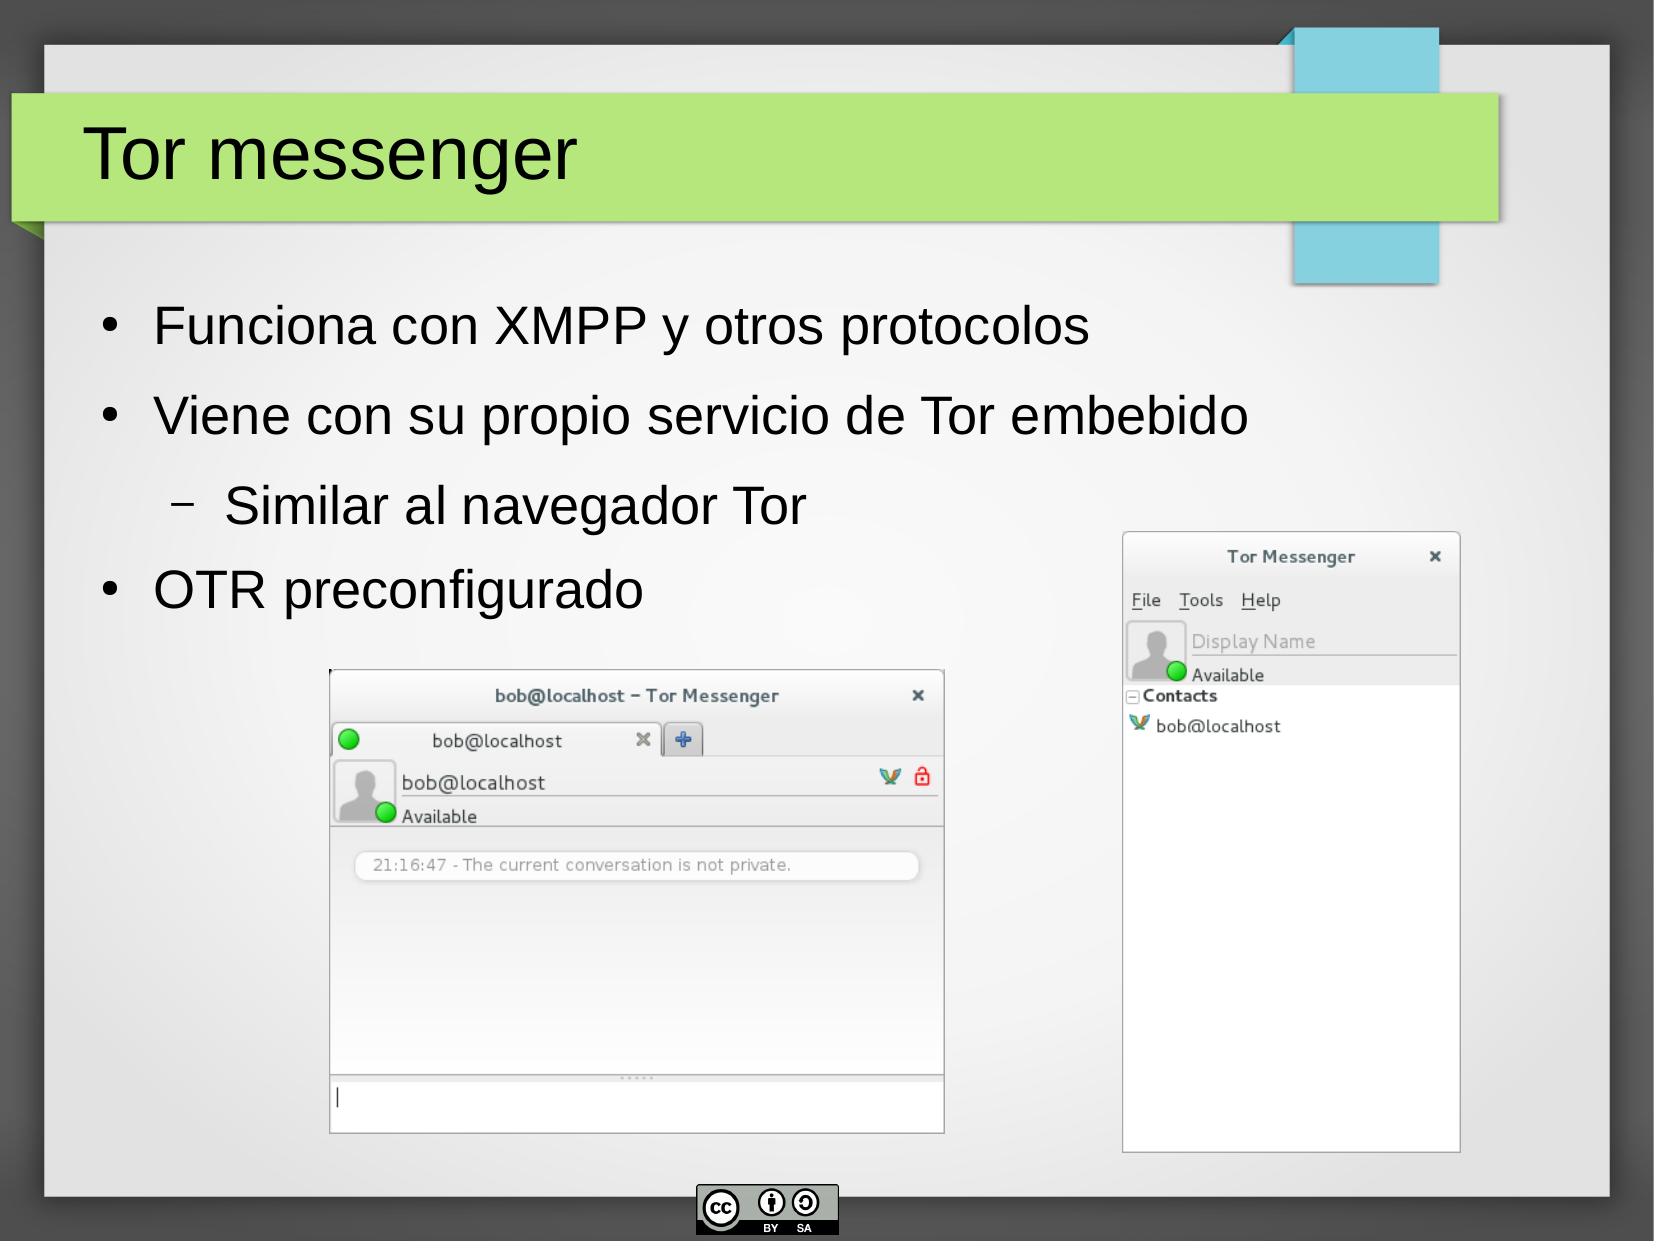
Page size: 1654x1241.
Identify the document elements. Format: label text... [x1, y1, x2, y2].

picture [0, 0, 1654, 1241]
list Funciona con XMPP y otros protocolos Viene con su propio servicio de Tor embebido Similar al navegador Tor OTR preconfigurado [82, 295, 1571, 1015]
title Tor messenger [82, 94, 1264, 213]
